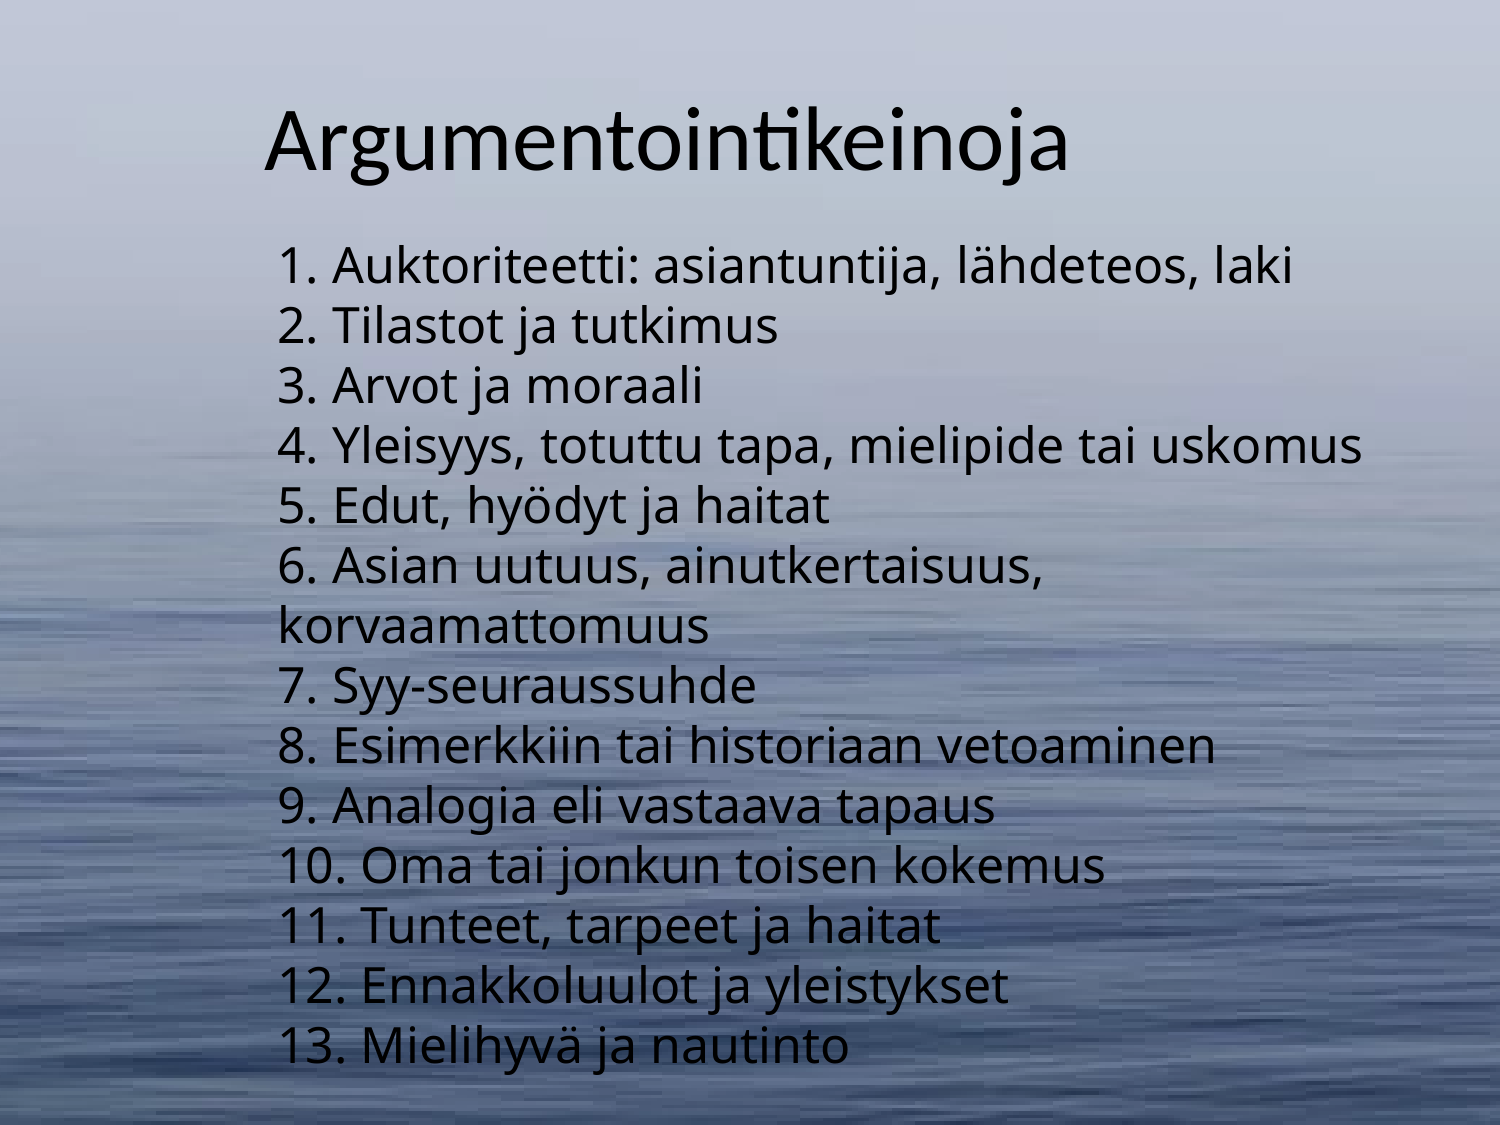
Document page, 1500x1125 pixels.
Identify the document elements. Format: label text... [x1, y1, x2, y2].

picture [0, 0, 1500, 1125]
text_box Argumentointikeinoja [249, 94, 1087, 202]
text_box 1. Auktoriteetti: asiantuntija, lähdeteos, laki 2. Tilastot ja tutkimus 3. Arvot ja moraali 4. Yleisyys, totuttu tapa, mielipide tai uskomus 5. Edut, hyödyt ja haitat 6. Asian uutuus, ainutkertaisuus, korvaamattomuus 7. Syy-seuraussuhde 8. Esimerkkiin tai historiaan vetoaminen 9. Analogia eli vastaava tapaus 10. Oma tai jonkun toisen kokemus 11. Tunteet, tarpeet ja haitat 12. Ennakkoluulot ja yleistykset 13. Mielihyvä ja nautinto [262, 225, 1441, 1081]
